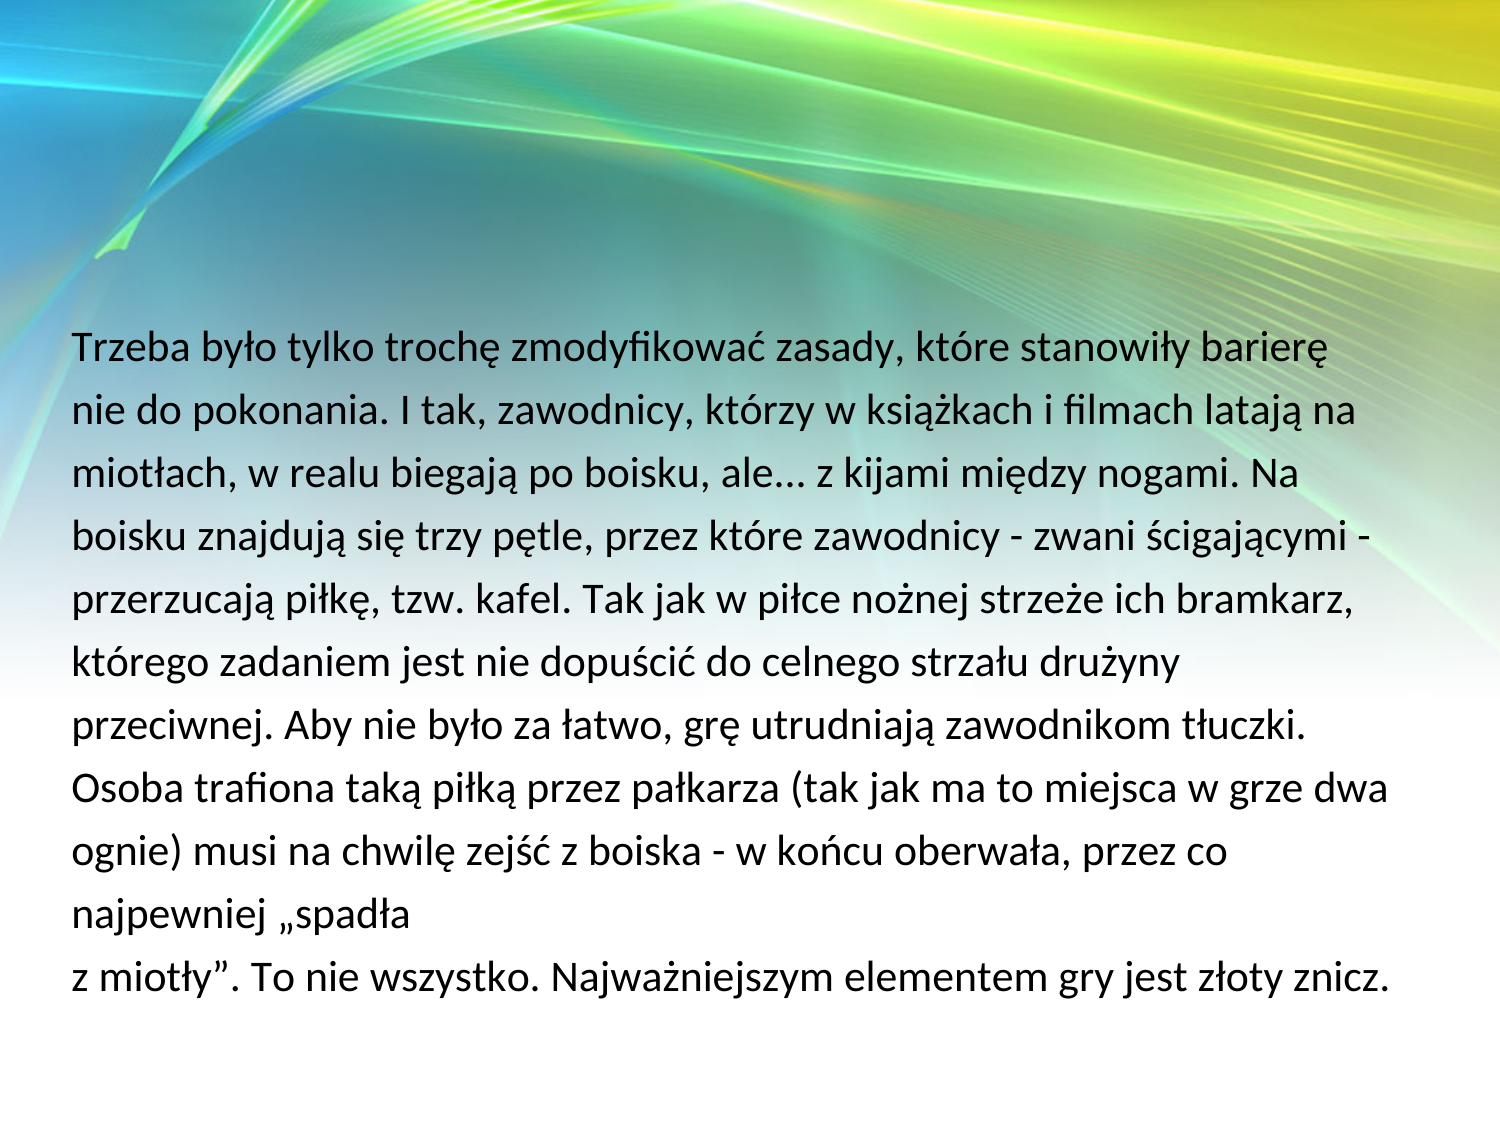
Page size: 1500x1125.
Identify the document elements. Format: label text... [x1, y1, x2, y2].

text_box Trzeba było tylko trochę zmodyfikować zasady, które stanowiły barierę nie do pokonania. I tak, zawodnicy, którzy w książkach i filmach latają na miotłach, w realu biegają po boisku, ale... z kijami między nogami. Na boisku znajdują się trzy pętle, przez które zawodnicy - zwani ścigającymi - przerzucają piłkę, tzw. kafel. Tak jak w piłce nożnej strzeże ich bramkarz, którego zadaniem jest nie dopuścić do celnego strzału drużyny przeciwnej. Aby nie było za łatwo, grę utrudniają zawodnikom tłuczki. Osoba trafiona taką piłką przez pałkarza (tak jak ma to miejsca w grze dwa ognie) musi na chwilę zejść z boiska - w końcu oberwała, przez co najpewniej „spadła z miotły”. To nie wszystko. Najważniejszym elementem gry jest złoty znicz. [56, 299, 1407, 1008]
picture [0, 0, 1500, 1125]
